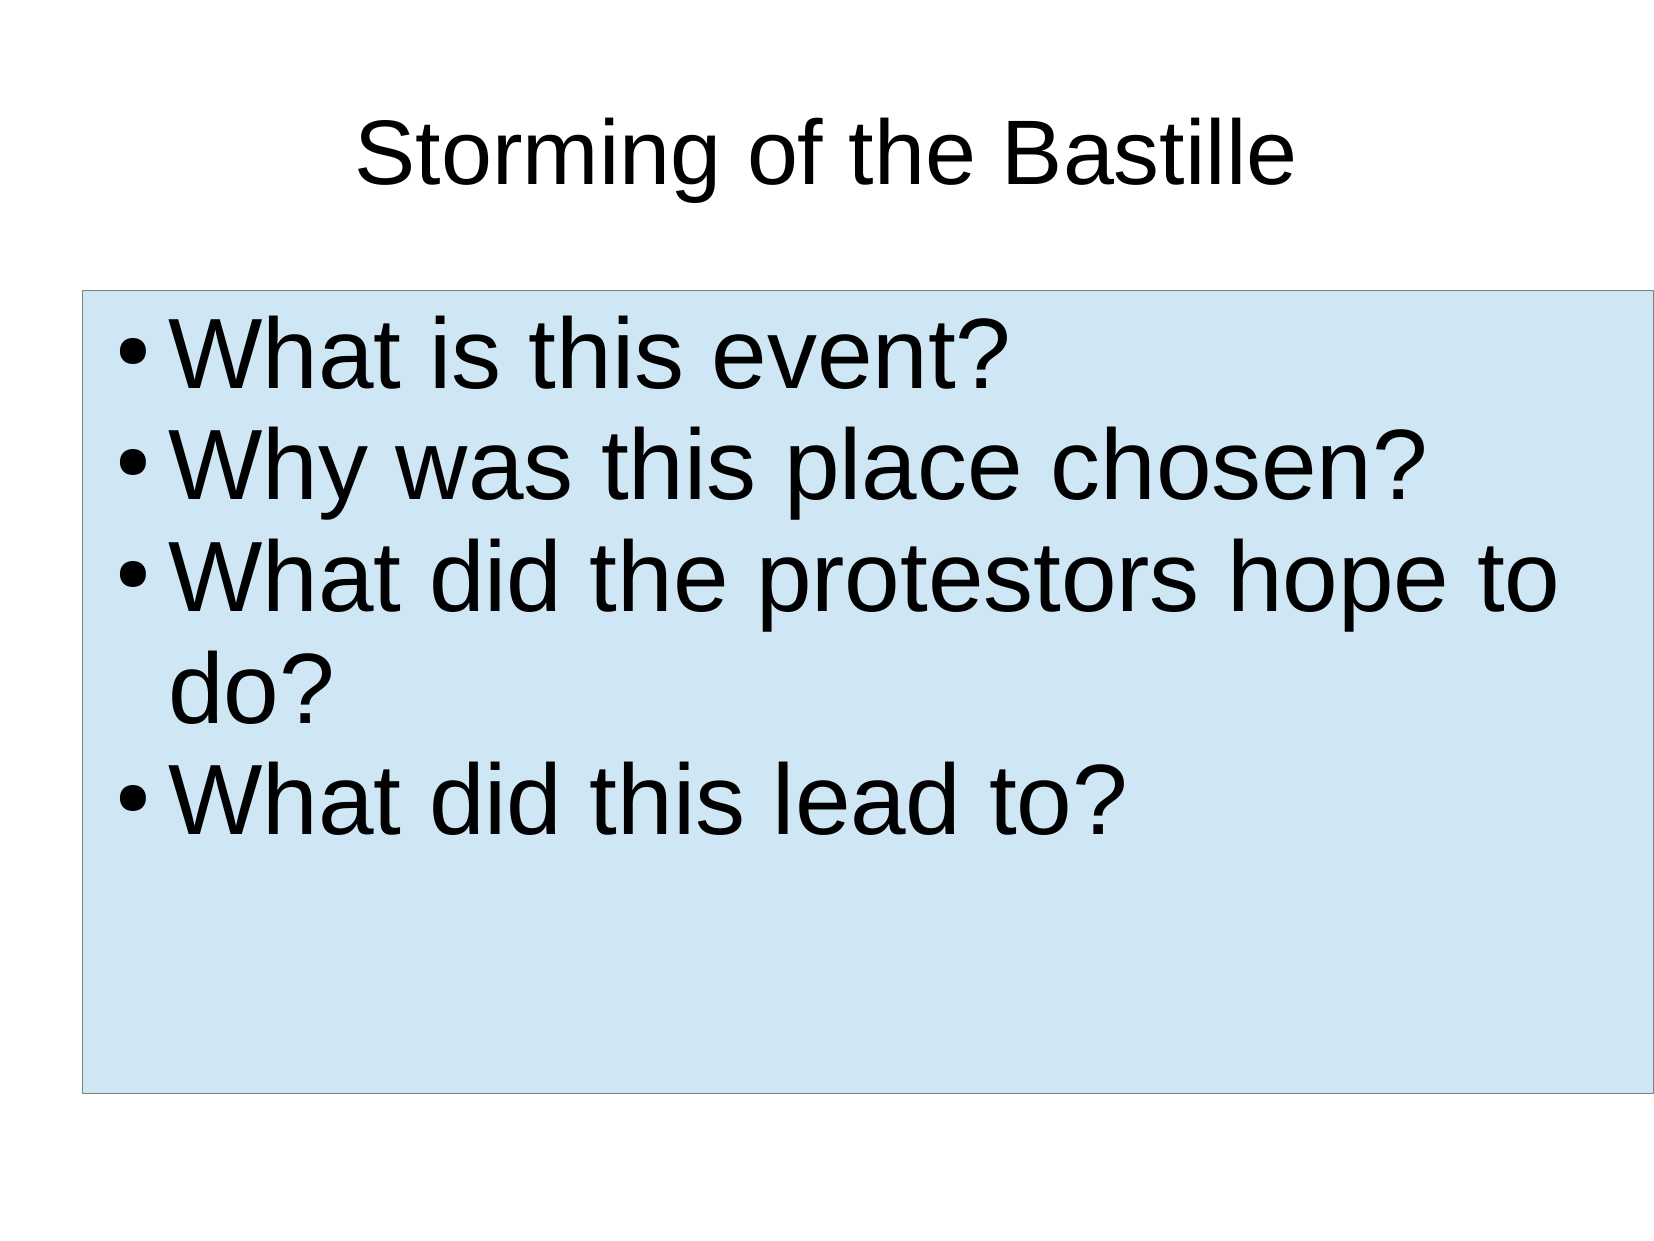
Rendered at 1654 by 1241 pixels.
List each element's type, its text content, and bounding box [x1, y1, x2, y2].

title Storming of the Bastille [82, 49, 1571, 257]
list What is this event? Why was this place chosen? What did the protestors hope to do? What did this lead to? [82, 290, 1654, 1094]
